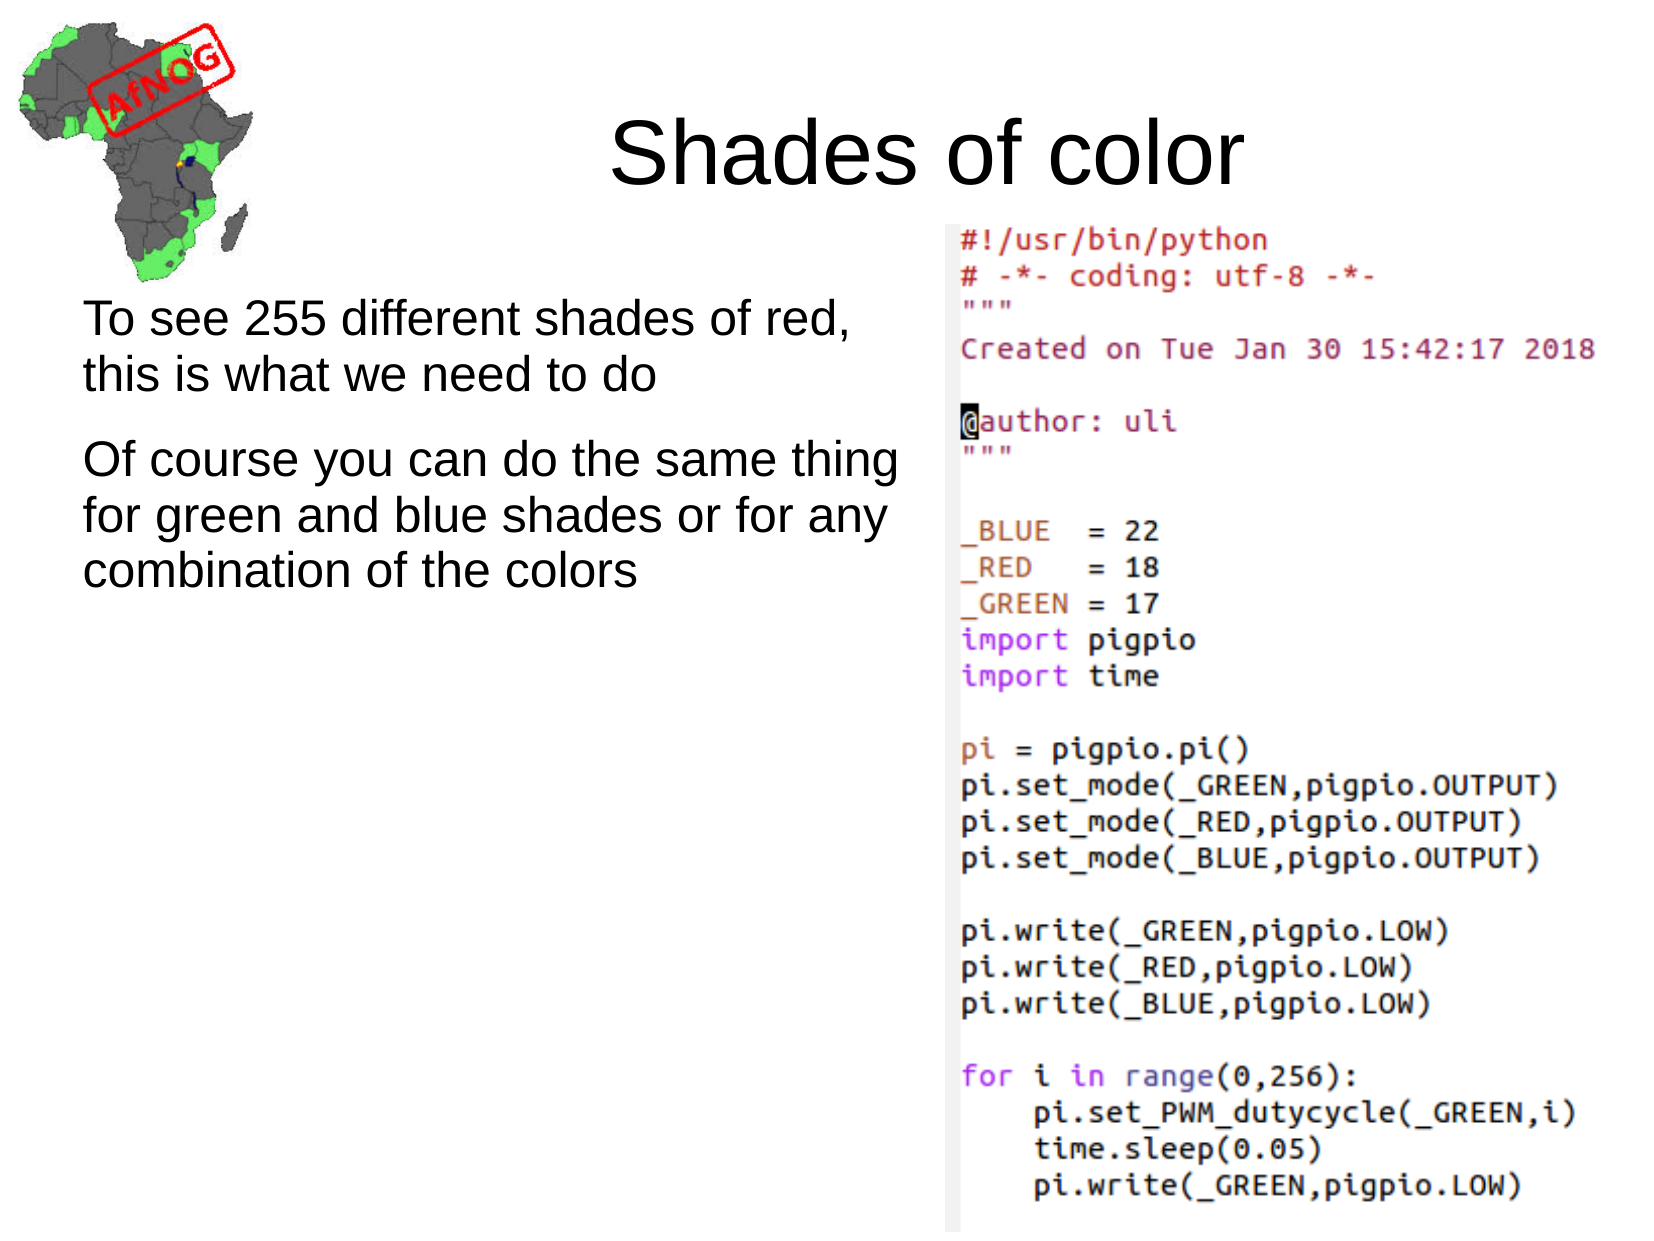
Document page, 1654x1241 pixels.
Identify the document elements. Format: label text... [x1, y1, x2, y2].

title Shades of color [285, 49, 1571, 257]
picture [945, 224, 1654, 1232]
list To see 255 different shades of red, this is what we need to do Of course you can do the same thing for green and blue shades or for any combination of the colors [82, 290, 916, 1010]
picture [9, 0, 259, 291]
